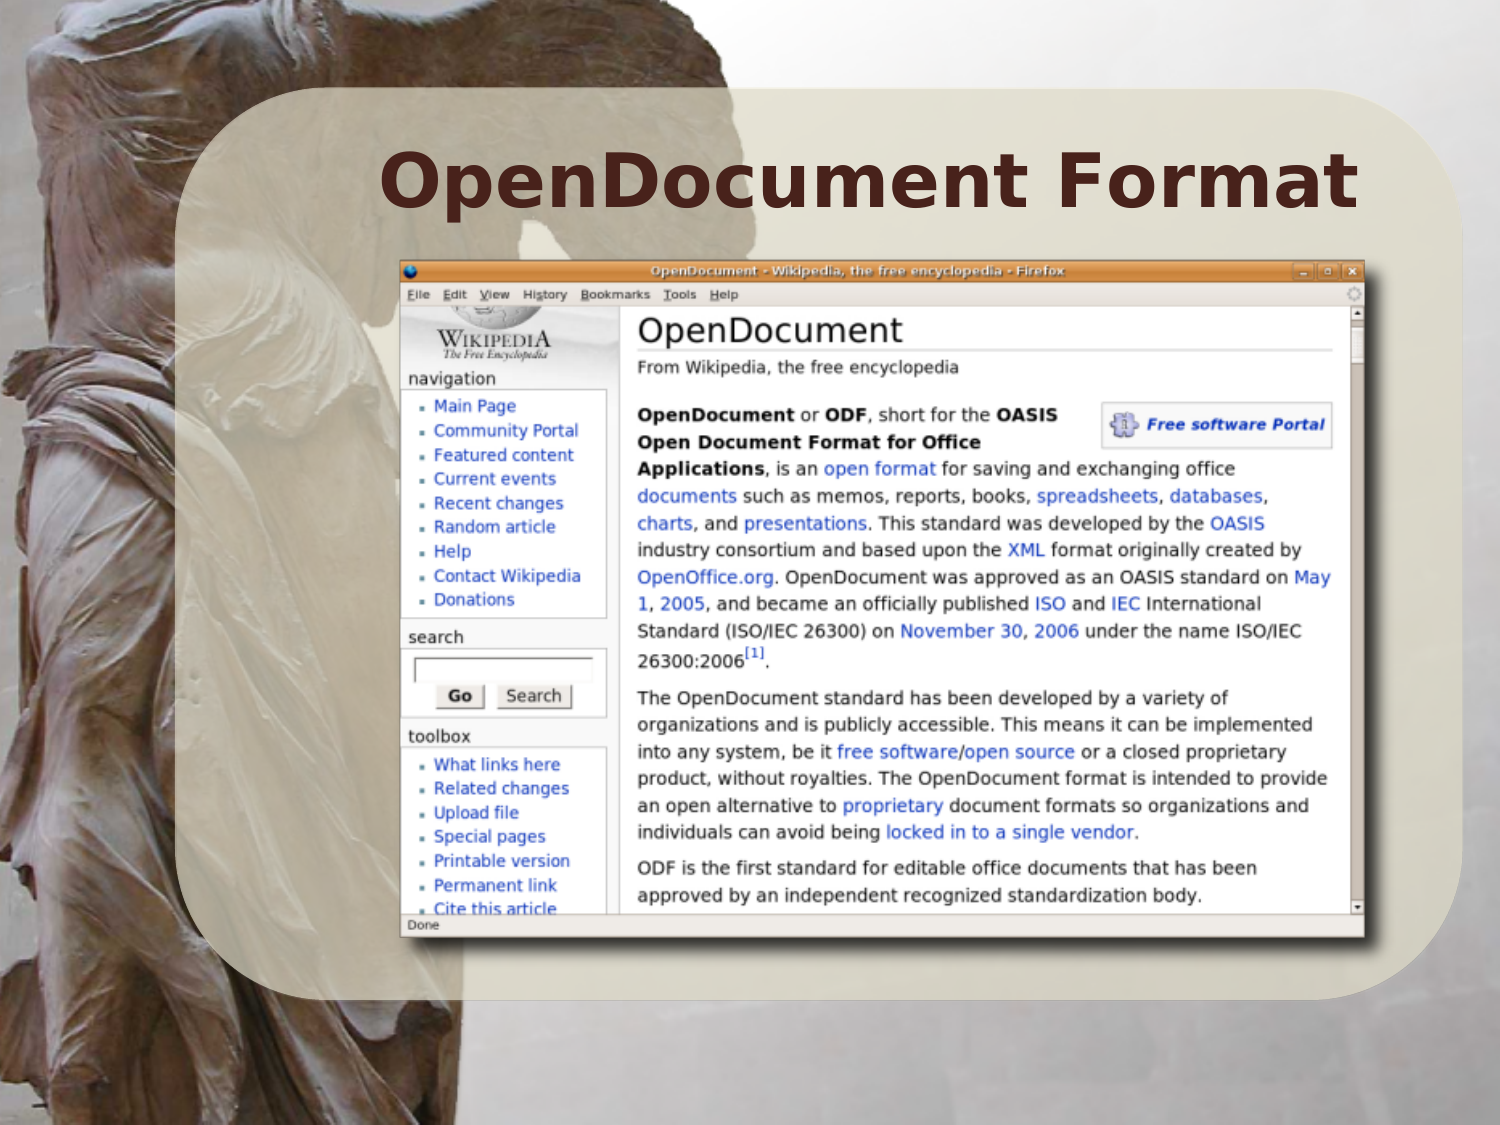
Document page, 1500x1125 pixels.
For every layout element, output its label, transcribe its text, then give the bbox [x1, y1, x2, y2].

title OpenDocument Format [200, 87, 1375, 276]
picture [0, 0, 1500, 1125]
